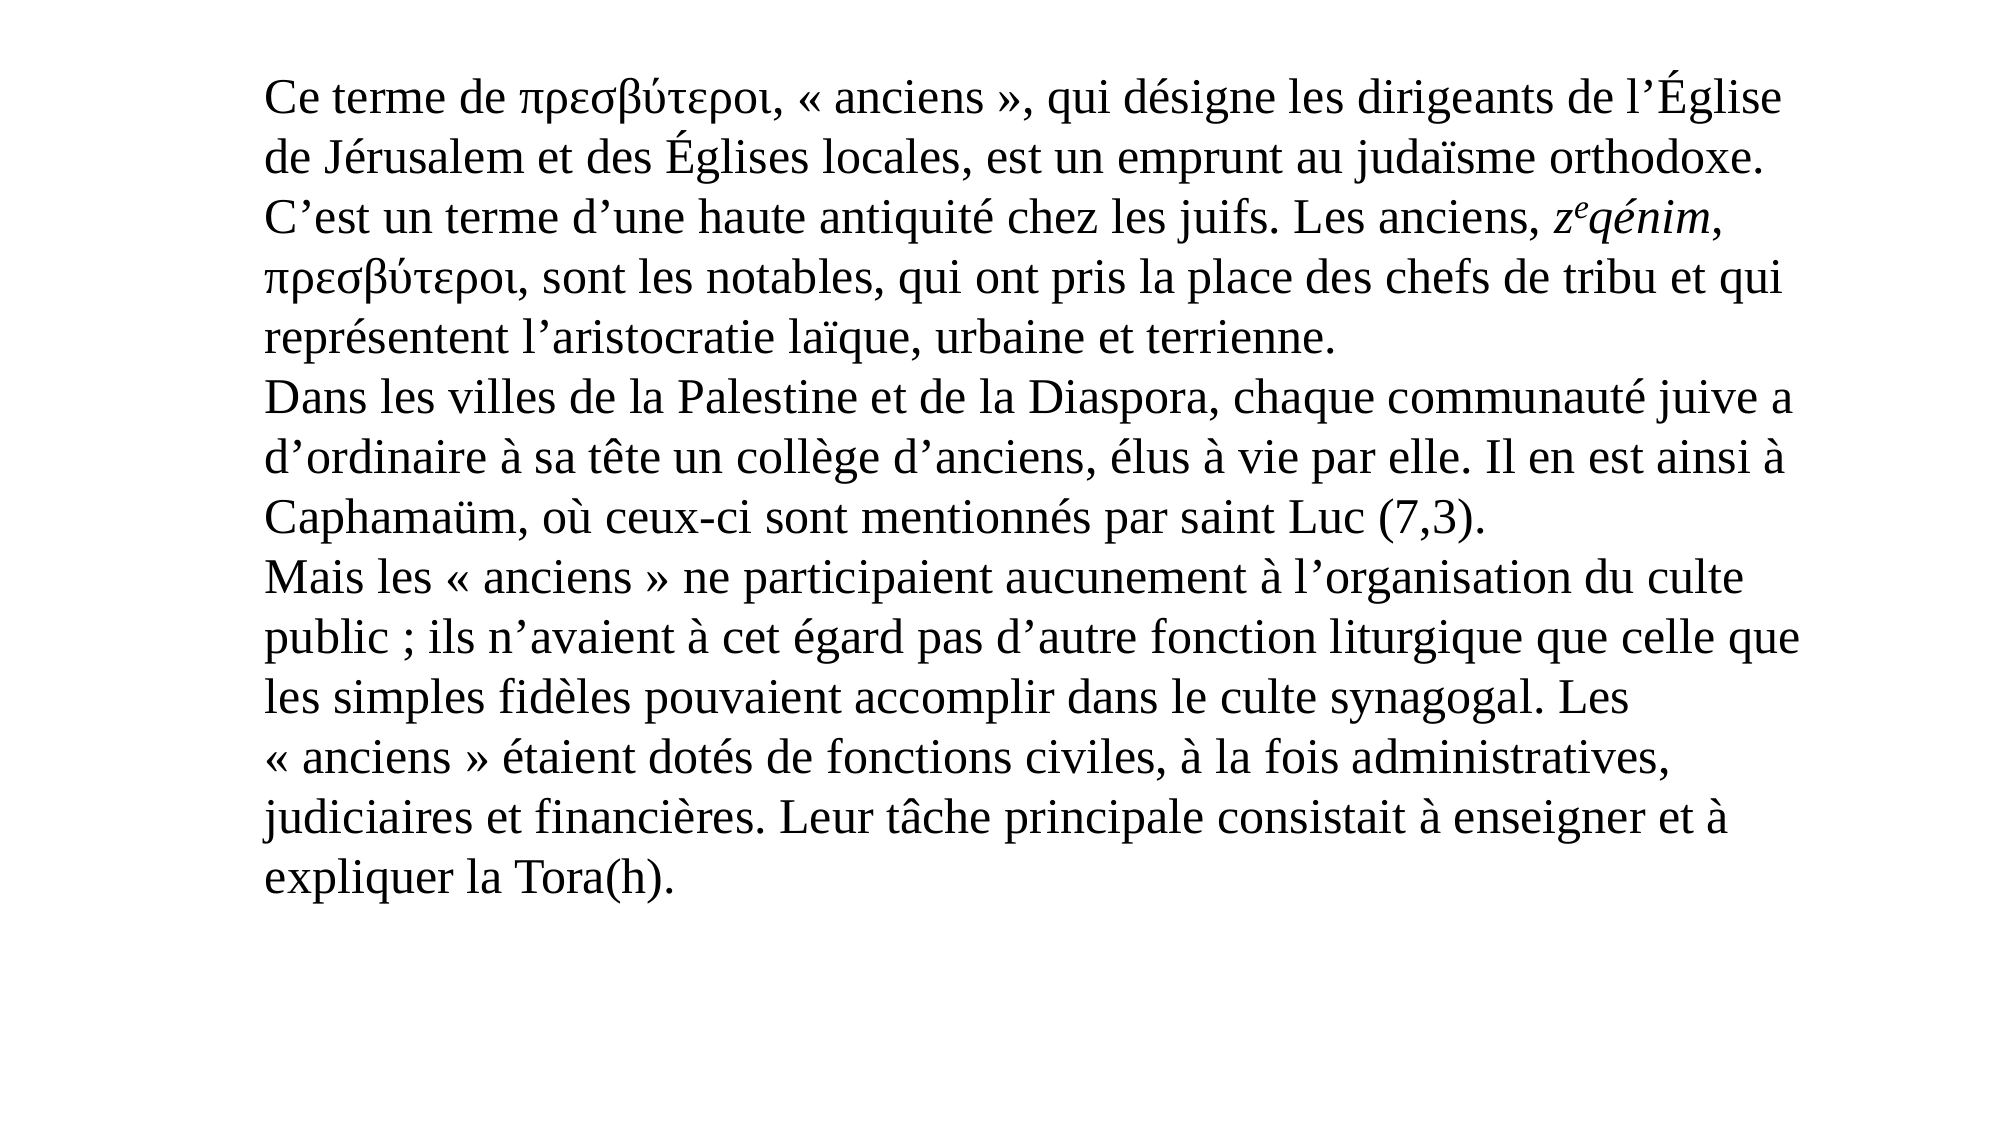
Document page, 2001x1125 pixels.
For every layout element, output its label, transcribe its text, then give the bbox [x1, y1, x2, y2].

text_box Ce terme de πρεσβύτεροι, « anciens », qui désigne les dirigeants de l’Église de Jérusalem et des Églises locales, est un emprunt au judaïsme orthodoxe. C’est un terme d’une haute antiquité chez les juifs. Les anciens, zeqénim, πρεσβύτεροι, sont les notables, qui ont pris la place des chefs de tribu et qui représentent l’aristocratie laïque, urbaine et terrienne. Dans les villes de la Palestine et de la Diaspora, chaque communauté juive a d’ordinaire à sa tête un collège d’anciens, élus à vie par elle. Il en est ainsi à Caphamaüm, où ceux-ci sont mentionnés par saint Luc (7,3). Mais les « anciens » ne participaient aucunement à l’organisation du culte public ; ils n’avaient à cet égard pas d’autre fonction liturgique que celle que les simples fidèles pouvaient accomplir dans le culte synagogal. Les « anciens » étaient dotés de fonctions civiles, à la fois administratives, judiciaires et financières. Leur tâche principale consistait à enseigner et à expliquer la Tora(h). [249, 55, 1848, 920]
